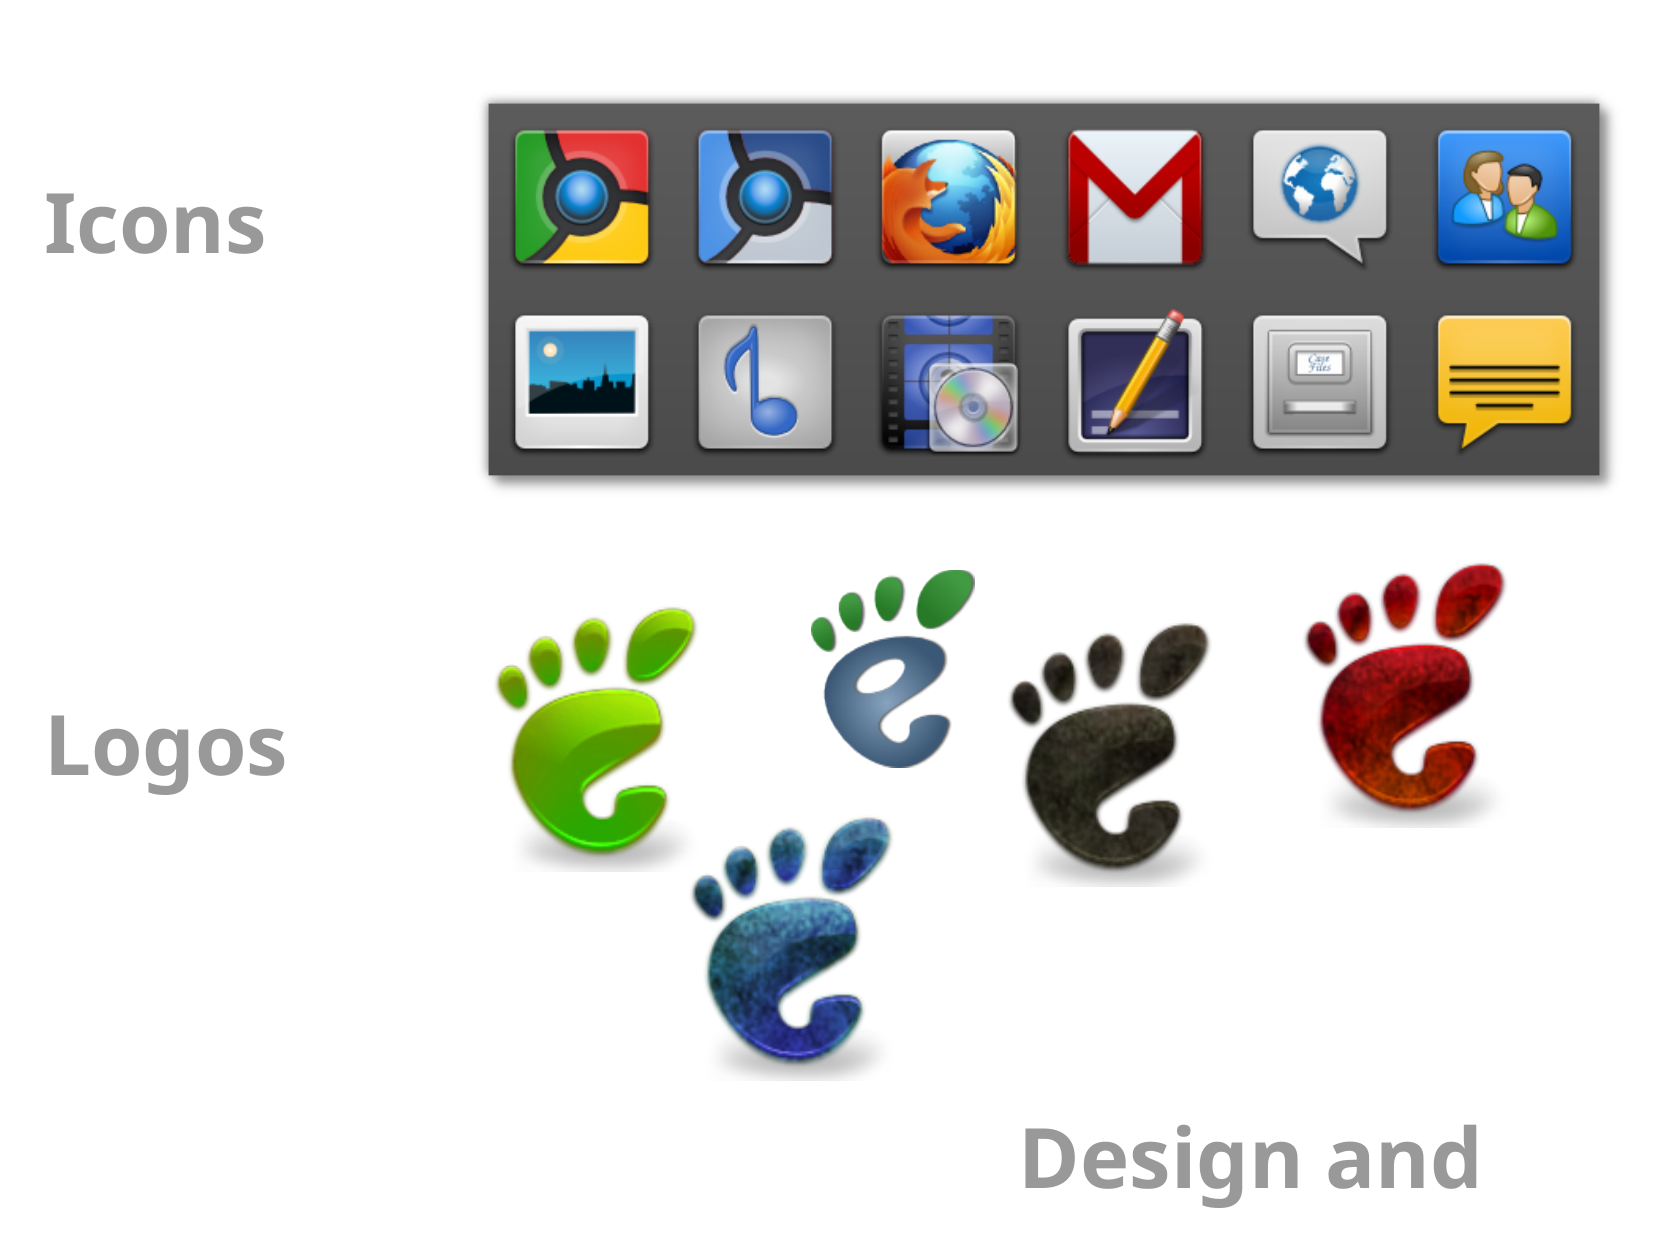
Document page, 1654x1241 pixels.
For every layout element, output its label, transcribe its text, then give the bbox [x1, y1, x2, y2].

picture [473, 88, 1625, 501]
text_box Icons [29, 157, 325, 266]
text_box Design and Art [1004, 1092, 1625, 1201]
picture [1269, 560, 1537, 828]
text_box Logos [29, 679, 354, 788]
picture [811, 570, 1241, 887]
picture [460, 604, 923, 1081]
